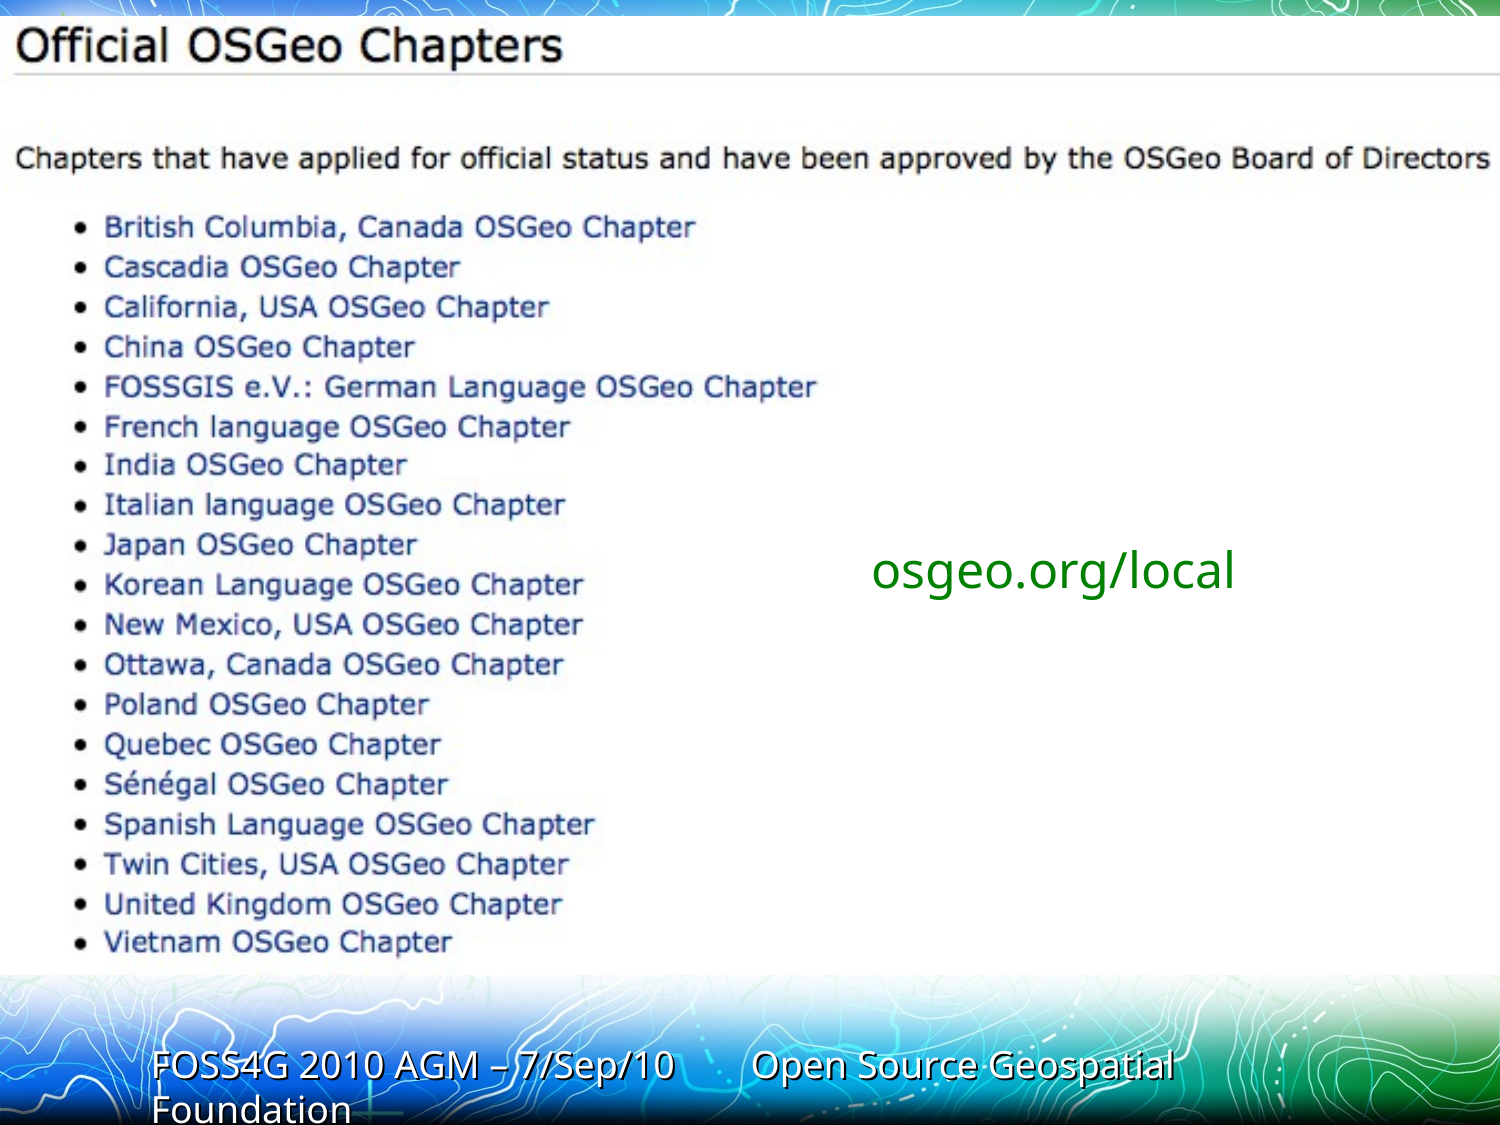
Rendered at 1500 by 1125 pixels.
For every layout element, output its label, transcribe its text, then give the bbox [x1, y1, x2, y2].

picture [0, 0, 1500, 1125]
text_box osgeo.org/local [856, 531, 1272, 607]
picture [246, 1107, 256, 1121]
picture [337, 1107, 348, 1125]
picture [313, 1107, 323, 1121]
picture [269, 1115, 277, 1121]
picture [224, 1107, 235, 1125]
picture [177, 1107, 187, 1121]
